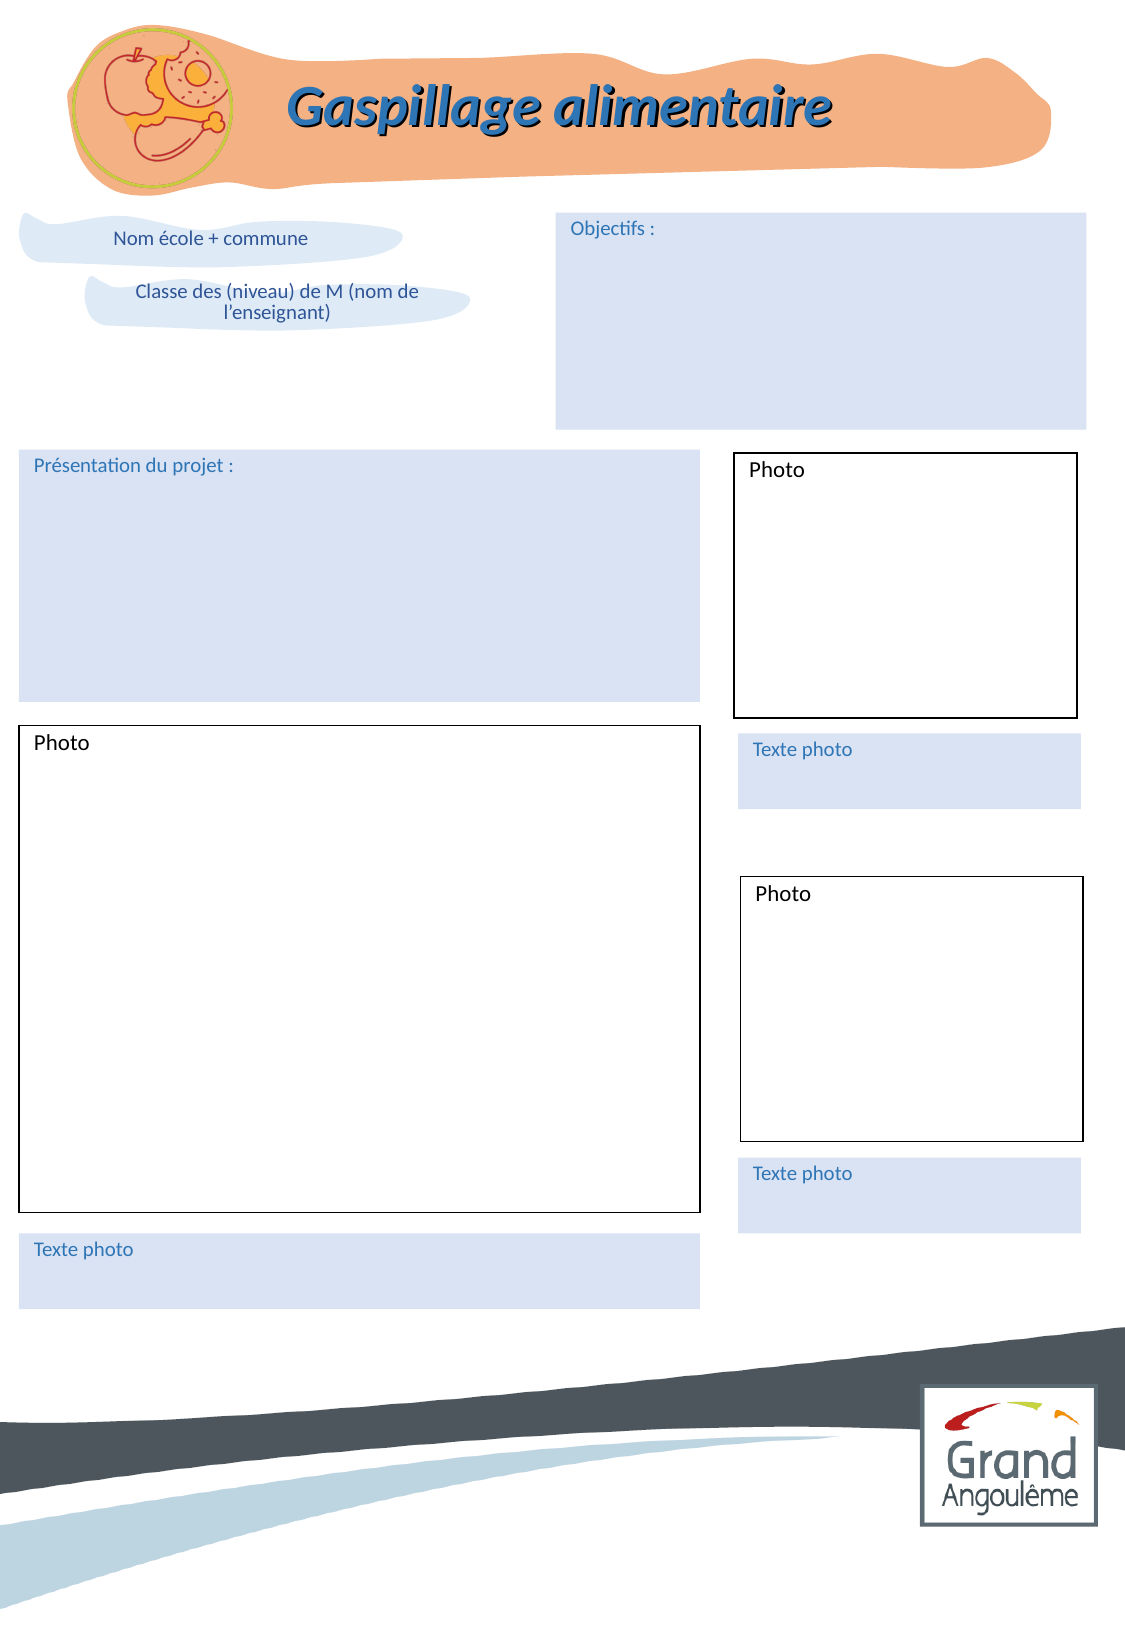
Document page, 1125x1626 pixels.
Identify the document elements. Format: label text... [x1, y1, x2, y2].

picture [0, 1312, 1125, 1625]
text_box Classe des (niveau) de M (nom de l’enseignant) [84, 276, 471, 331]
text_box Texte photo [738, 1157, 1081, 1234]
picture [60, 17, 245, 201]
text_box Présentation du projet : [18, 449, 700, 702]
text_box Objectifs : [555, 212, 1087, 430]
text_box Gaspillage alimentaire [245, 47, 1052, 190]
text_box Photo [18, 725, 700, 1213]
text_box Texte photo [738, 733, 1081, 810]
text_box Photo [740, 876, 1084, 1142]
text_box Texte photo [18, 1233, 700, 1310]
text_box Nom école + commune [18, 212, 403, 268]
text_box Photo [734, 453, 1077, 719]
